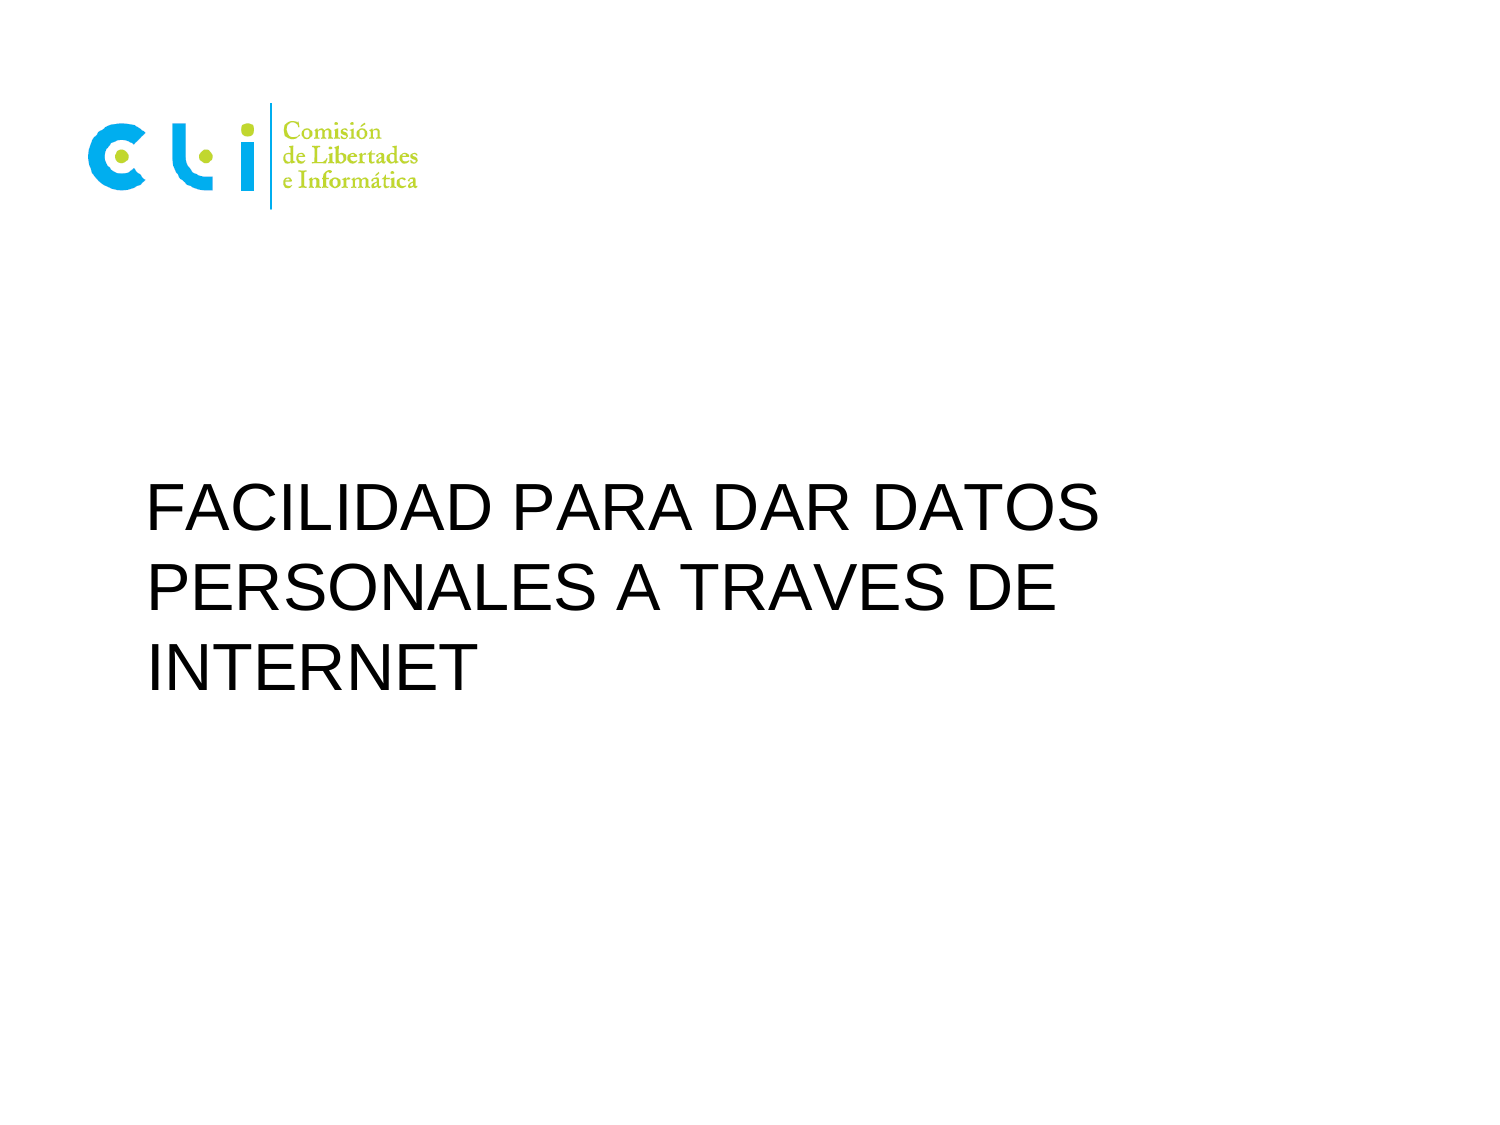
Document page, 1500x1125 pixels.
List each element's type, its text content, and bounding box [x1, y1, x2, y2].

picture [17, 45, 514, 233]
list FACILIDAD PARA DAR DATOS PERSONALES A TRAVES DE INTERNET [75, 262, 1426, 1005]
